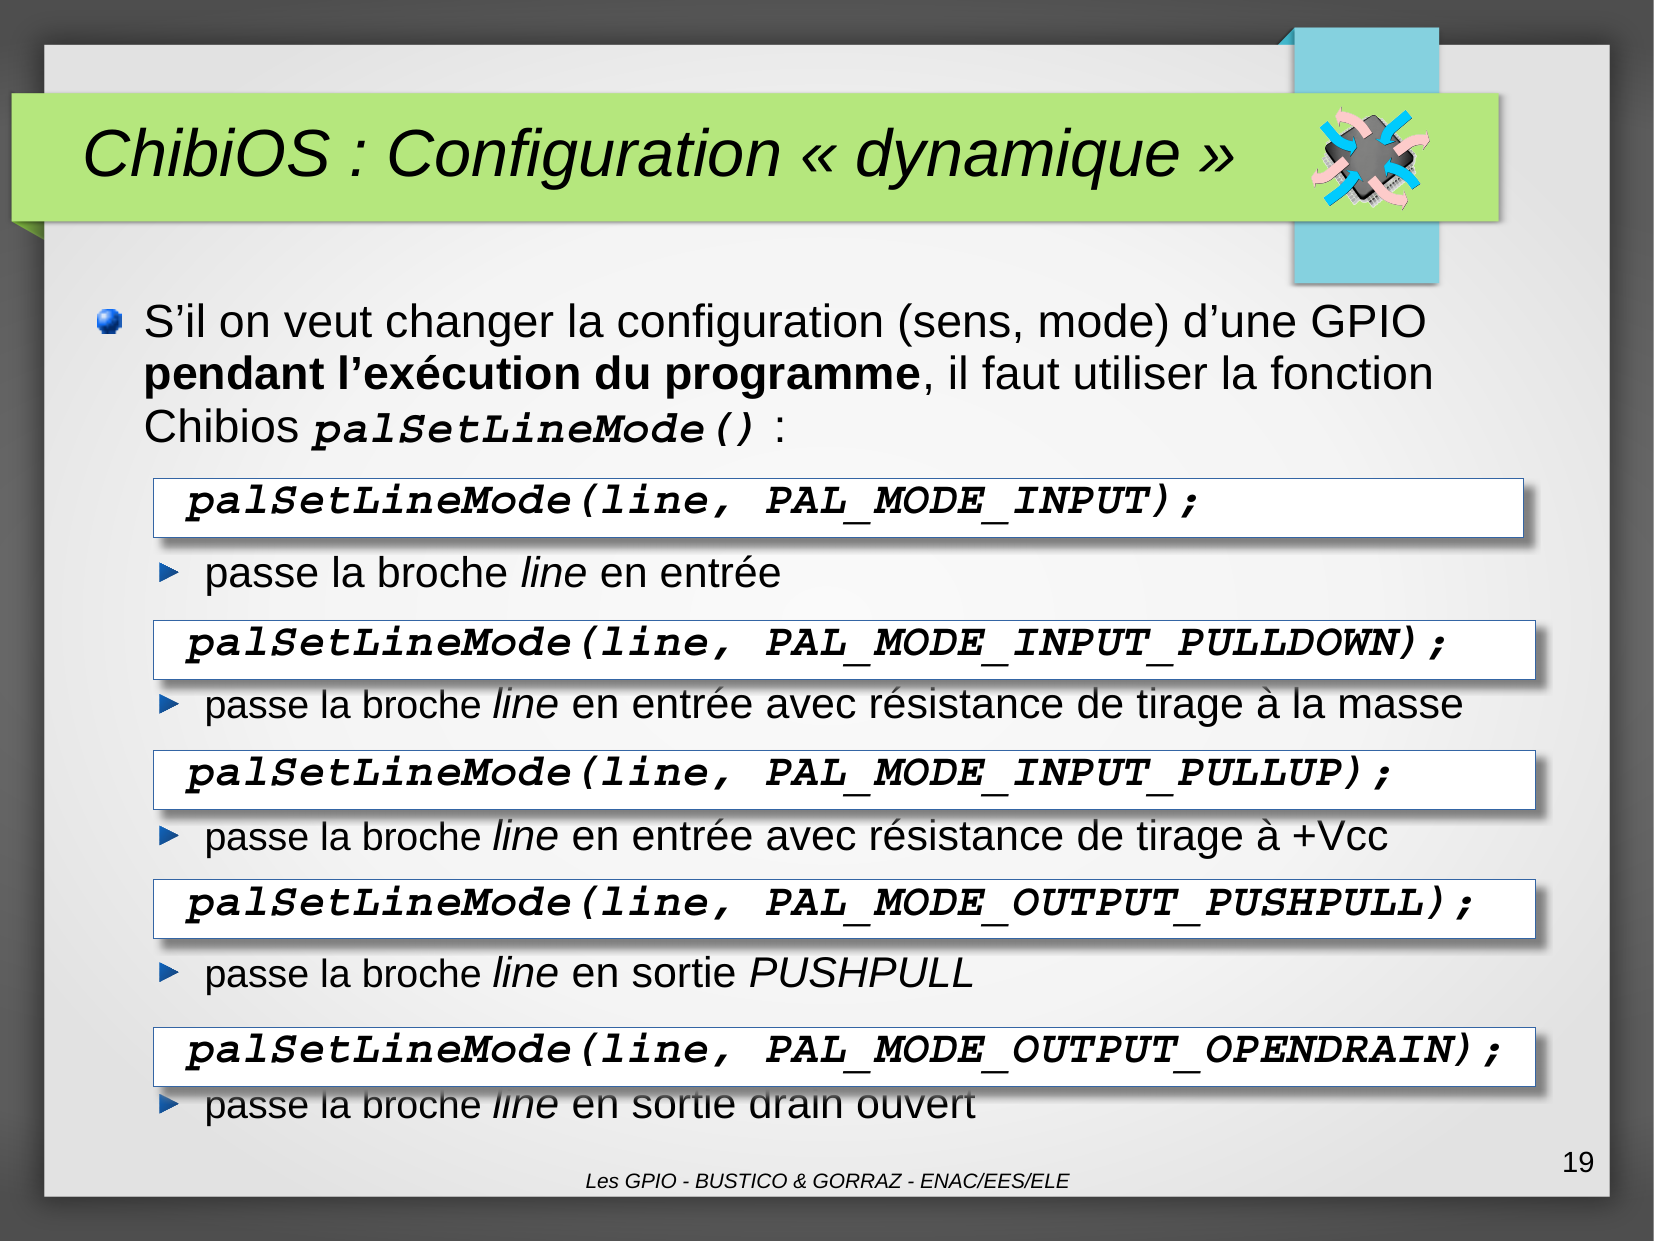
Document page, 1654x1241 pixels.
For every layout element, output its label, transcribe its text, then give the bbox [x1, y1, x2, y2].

picture [0, 0, 1654, 1241]
text_box palSetLineMode(line, PAL_MODE_INPUT_PULLDOWN); [153, 620, 1536, 680]
text_box palSetLineMode(line, PAL_MODE_OUTPUT_PUSHPULL); [153, 879, 1536, 939]
text_box palSetLineMode(line, PAL_MODE_INPUT_PULLUP); [153, 750, 1536, 810]
text_box palSetLineMode(line, PAL_MODE_INPUT); [153, 478, 1524, 538]
text_box palSetLineMode(line, PAL_MODE_OUTPUT_OPENDRAIN); [153, 1027, 1536, 1087]
list S’il on veut changer la configuration (sens, mode) d’une GPIO pendant l’exécution du programme, il faut utiliser la fonction Chibios palSetLineMode() : passe la broche line en entrée passe la broche line en entrée avec résistance de tirage à la masse passe la broche line en entrée avec résistance de tirage à +Vcc passe la broche line en sortie PUSHPULL passe la broche line en sortie drain ouvert [82, 295, 1571, 1134]
title ChibiOS : Configuration « dynamique » [82, 94, 1264, 213]
